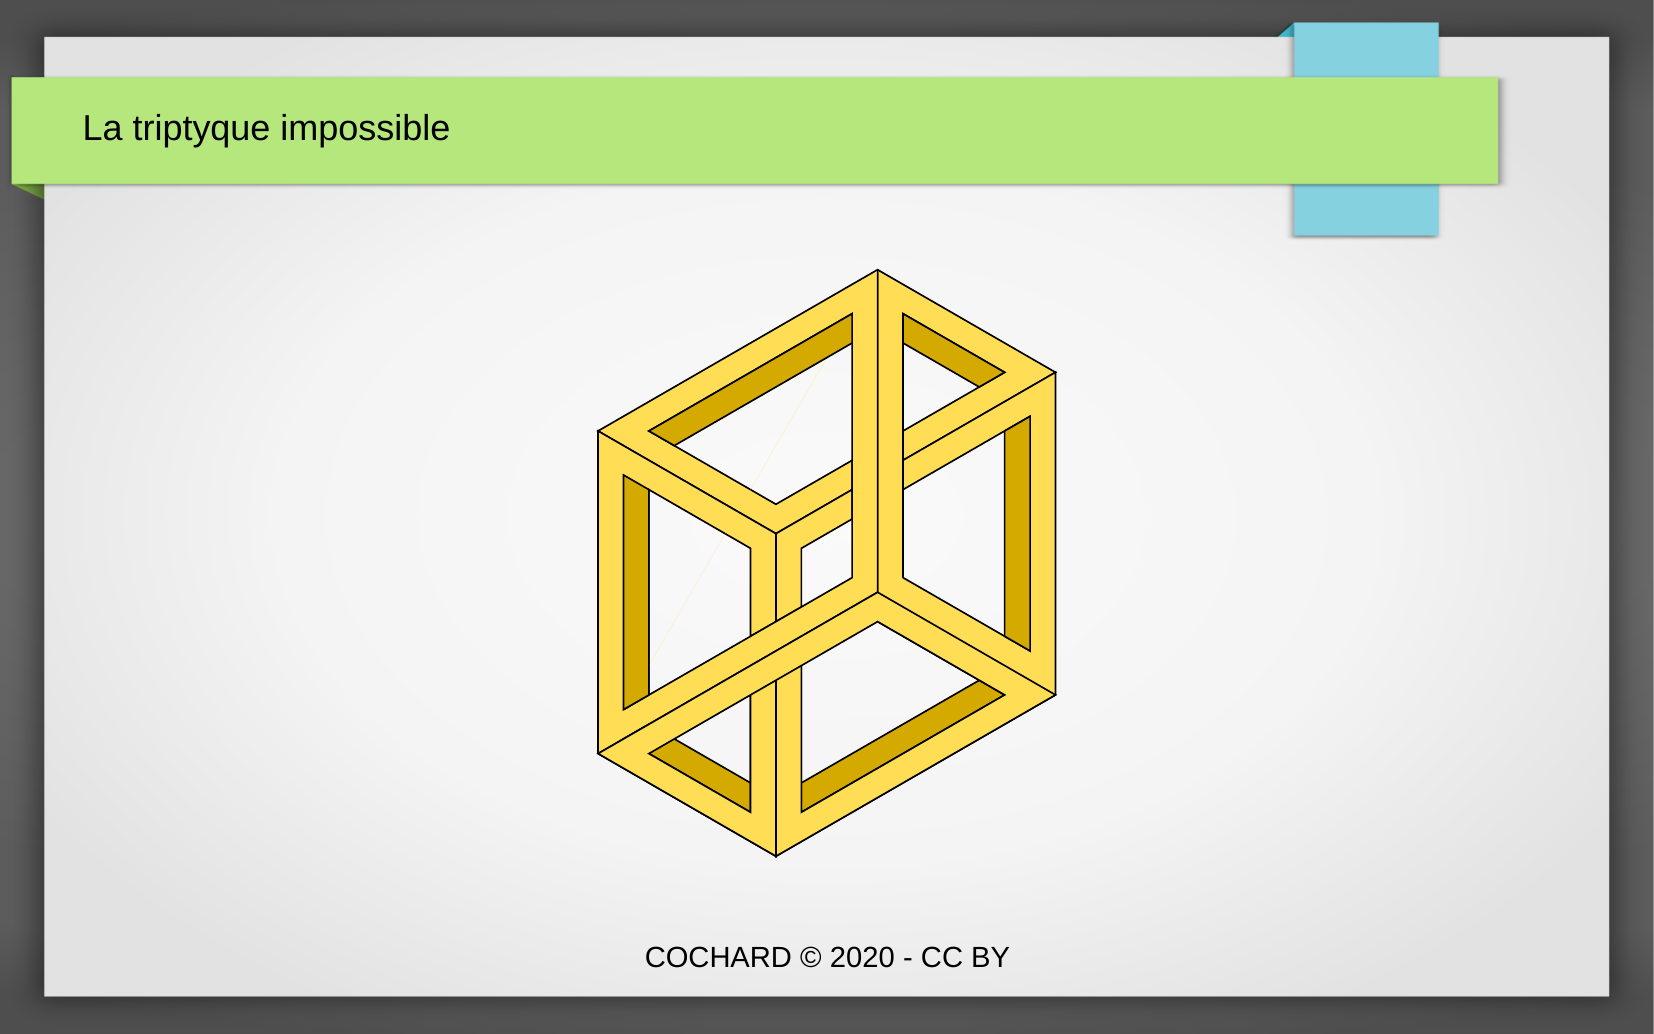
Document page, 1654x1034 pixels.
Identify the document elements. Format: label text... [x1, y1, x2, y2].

subtitle [82, 249, 1571, 849]
title La triptyque impossible [82, 78, 1264, 178]
picture [0, 0, 1654, 1034]
